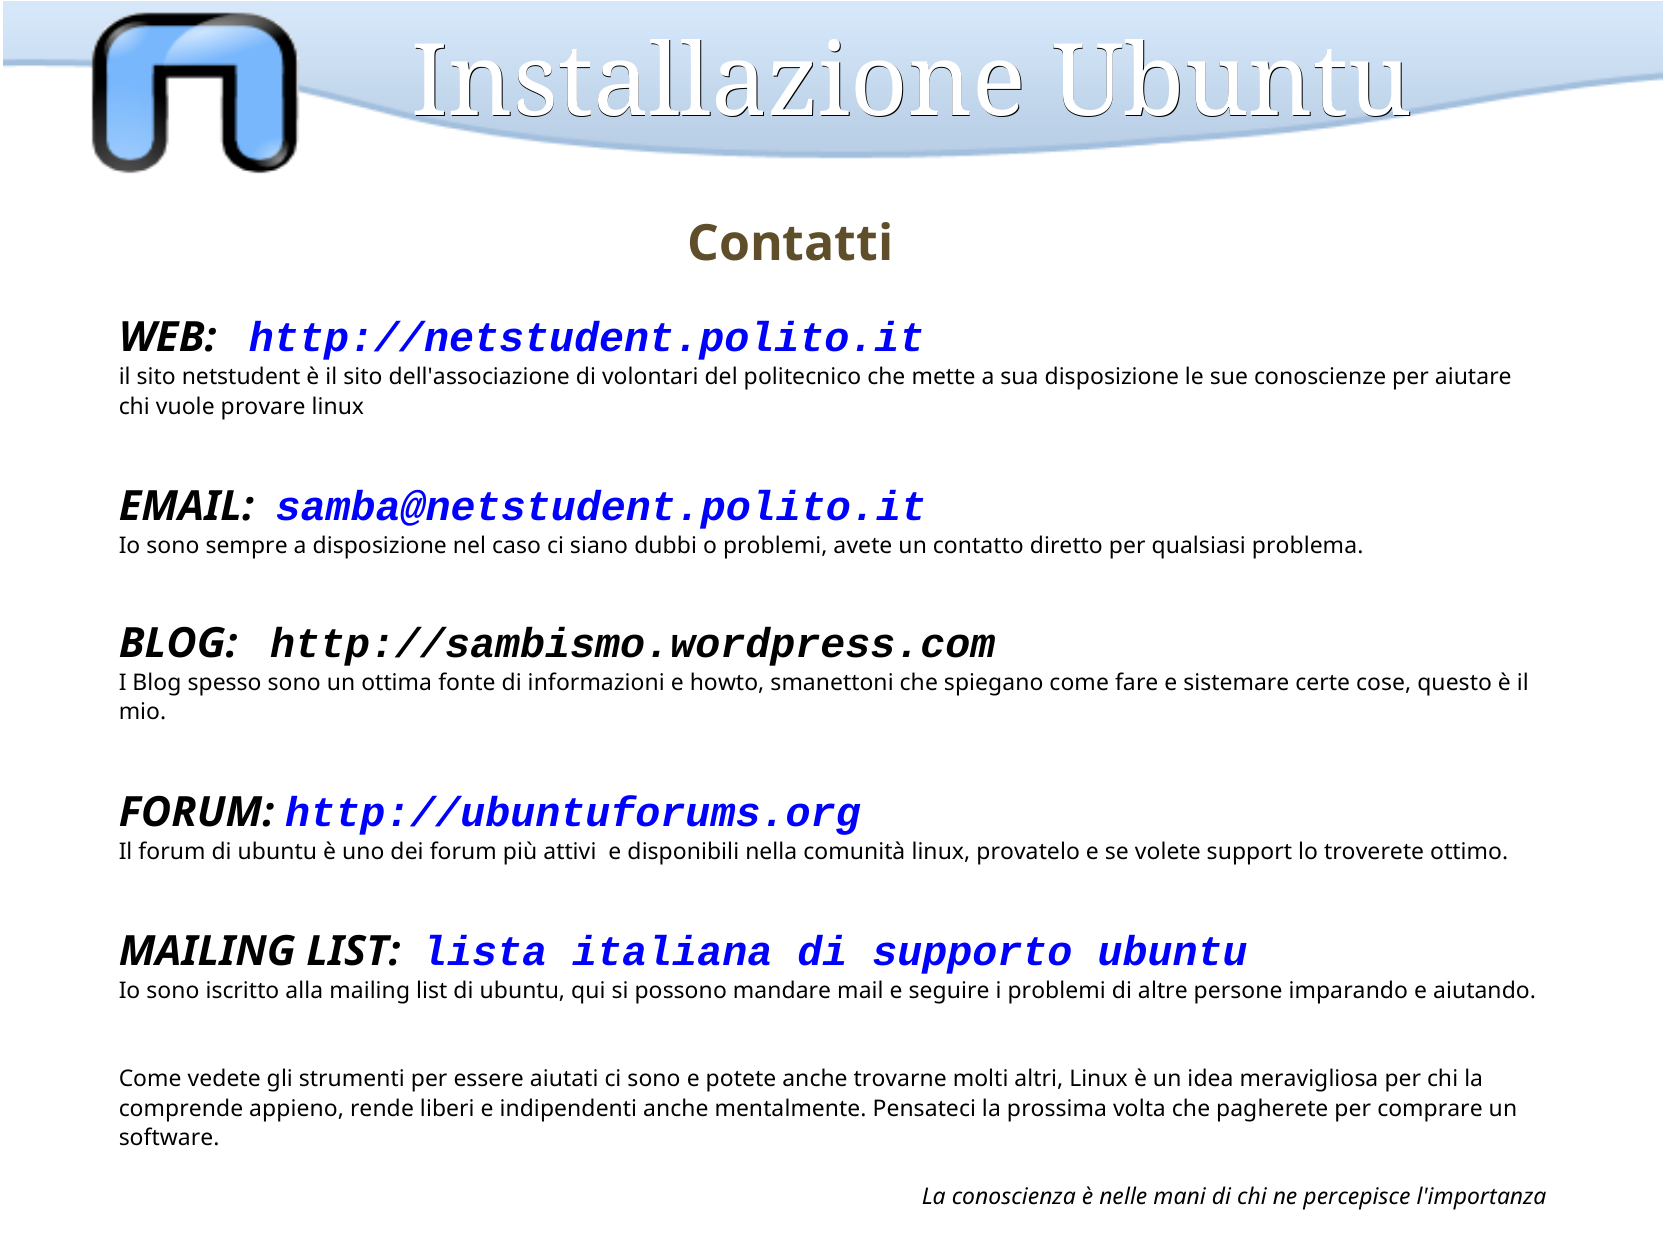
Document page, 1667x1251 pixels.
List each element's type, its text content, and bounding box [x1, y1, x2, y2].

picture [134, 944, 142, 957]
picture [165, 944, 172, 953]
text_box Contatti [119, 211, 1462, 467]
picture [905, 944, 915, 961]
picture [930, 946, 939, 962]
picture [1230, 944, 1240, 961]
picture [1130, 946, 1139, 961]
text_box WEB: http://netstudent.polito.it il sito netstudent è il sito dell'associazione di volontari del politecnico che mette a sua disposizione le sue conoscienze per aiutare chi vuole provare linux EMAIL: samba@netstudent.polito.it Io sono sempre a disposizione nel caso ci siano dubbi o problemi, avete un contatto diretto per qualsiasi problema. BLOG: http://sambismo.wordpress.com I Blog spesso sono un ottima fonte di informazioni e howto, smanettoni che spiegano come fare e sistemare certe cose, questo è il mio. FORUM: http://ubuntuforums.org Il forum di ubuntu è uno dei forum più attivi e disponibili nella comunità linux, provatelo e se volete support lo troverete ottimo. MAILING LIST: lista italiana di supporto ubuntu Io sono iscritto alla mailing list di ubuntu, qui si possono mandare mail e seguire i problemi di altre persone imparando e aiutando. Come vedete gli strumenti per essere aiutati ci sono e potete anche trovarne molti altri, Linux è un idea meravigliosa per chi la comprende appieno, rende liberi e indipendenti anche mentalmente. Pensateci la prossima volta che pagherete per comprare un software. La conoscienza è nelle mani di chi ne percepisce l'importanza [112, 299, 1554, 944]
picture [754, 955, 762, 961]
text_box Installazione Ubuntu [397, 0, 1433, 271]
picture [629, 955, 637, 961]
picture [0, 0, 1667, 1251]
picture [704, 955, 712, 961]
picture [980, 947, 990, 961]
picture [805, 947, 814, 961]
picture [529, 955, 537, 961]
picture [1155, 944, 1165, 961]
picture [955, 946, 964, 962]
picture [253, 944, 259, 957]
picture [1105, 944, 1115, 961]
picture [1055, 947, 1065, 961]
